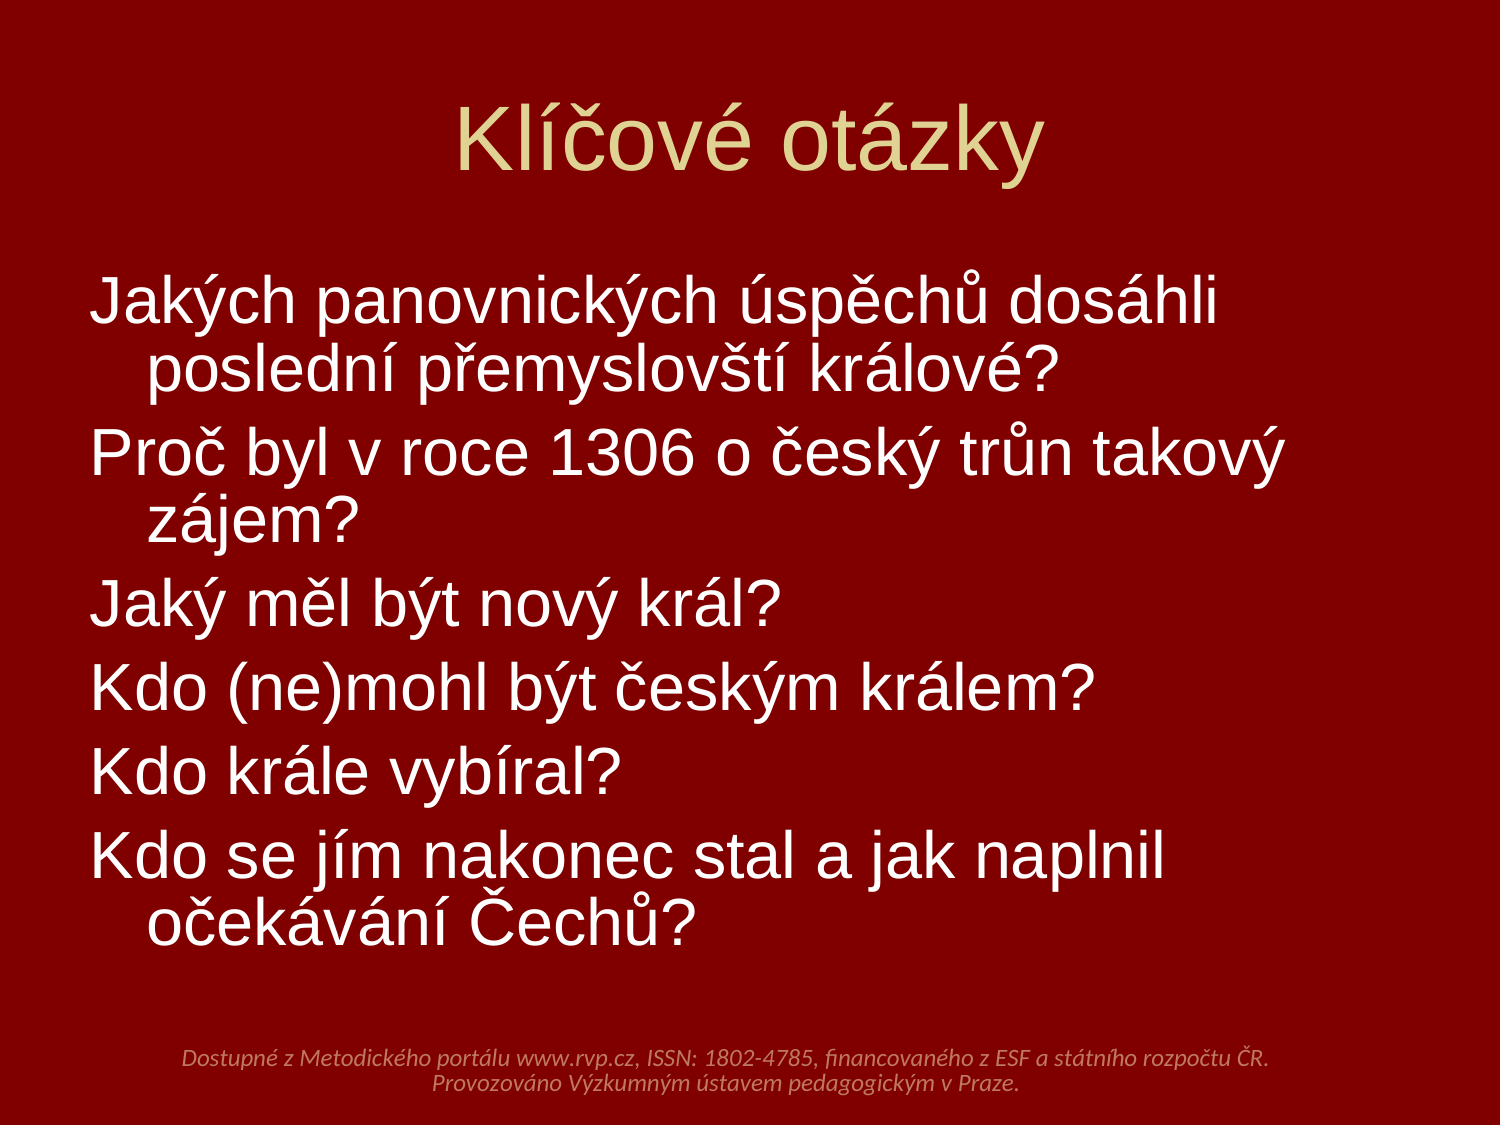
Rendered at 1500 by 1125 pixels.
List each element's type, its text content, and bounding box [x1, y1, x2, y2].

list Jakých panovnických úspěchů dosáhli poslední přemyslovští králové? Proč byl v roce 1306 o český trůn takový zájem? Jaký měl být nový král? Kdo (ne)mohl být českým králem? Kdo krále vybíral? Kdo se jím nakonec stal a jak naplnil očekávání Čechů? [75, 262, 1426, 1009]
text_box Dostupné z Metodického portálu www.rvp.cz, ISSN: 1802-4785, financovaného z ESF a státního rozpočtu ČR. Provozováno Výzkumným ústavem pedagogickým v Praze. [105, 1042, 1348, 1103]
title Klíčové otázky [75, 45, 1426, 233]
